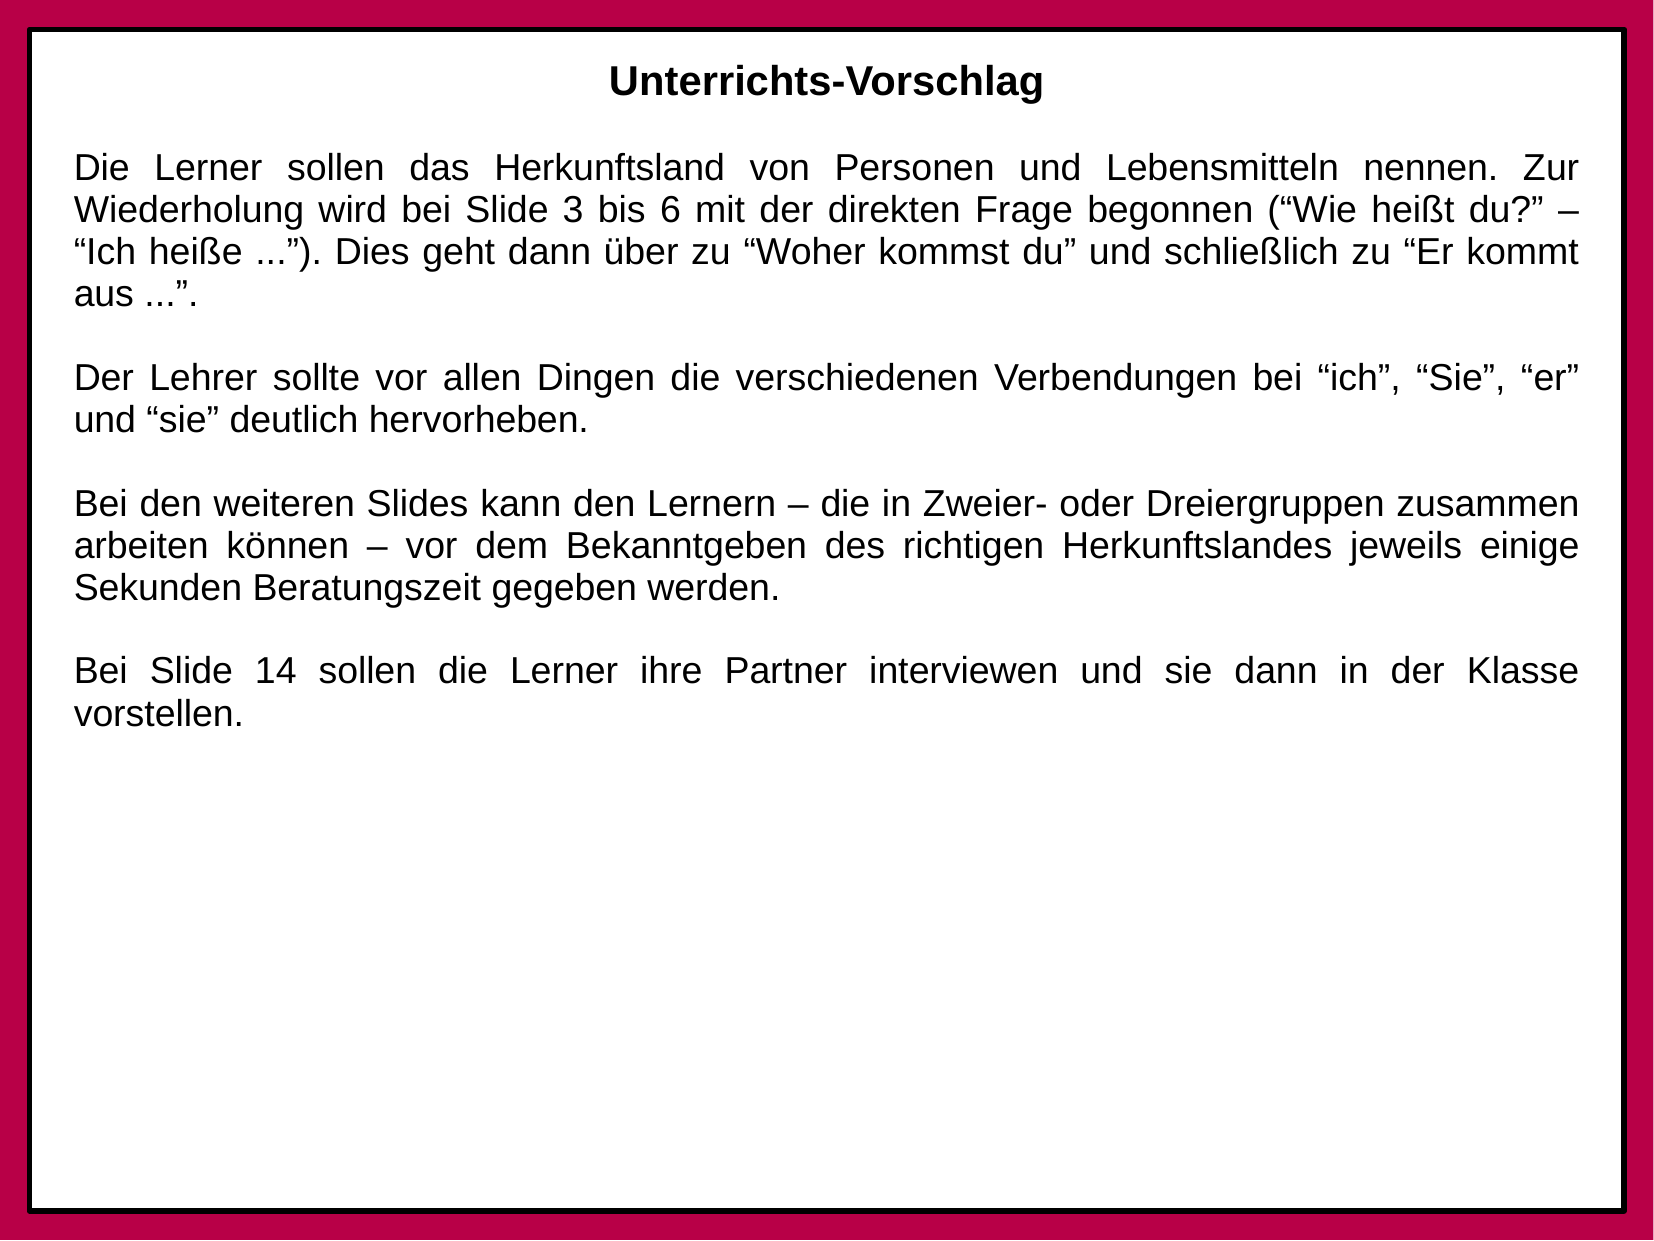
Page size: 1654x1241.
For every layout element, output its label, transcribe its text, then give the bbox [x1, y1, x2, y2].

text_box [29, 29, 1625, 1211]
text_box Unterrichts-Vorschlag Die Lerner sollen das Herkunftsland von Personen und Lebensmitteln nennen. Zur Wiederholung wird bei Slide 3 bis 6 mit der direkten Frage begonnen (“Wie heißt du?” – “Ich heiße ...”). Dies geht dann über zu “Woher kommst du” und schließlich zu “Er kommt aus ...”. Der Lehrer sollte vor allen Dingen die verschiedenen Verbendungen bei “ich”, “Sie”, “er” und “sie” deutlich hervorheben. Bei den weiteren Slides kann den Lernern – die in Zweier- oder Dreiergruppen zusammen arbeiten können – vor dem Bekanntgeben des richtigen Herkunftslandes jeweils einige Sekunden Beratungszeit gegeben werden. Bei Slide 14 sollen die Lerner ihre Partner interviewen und sie dann in der Klasse vorstellen. [59, 50, 1595, 775]
